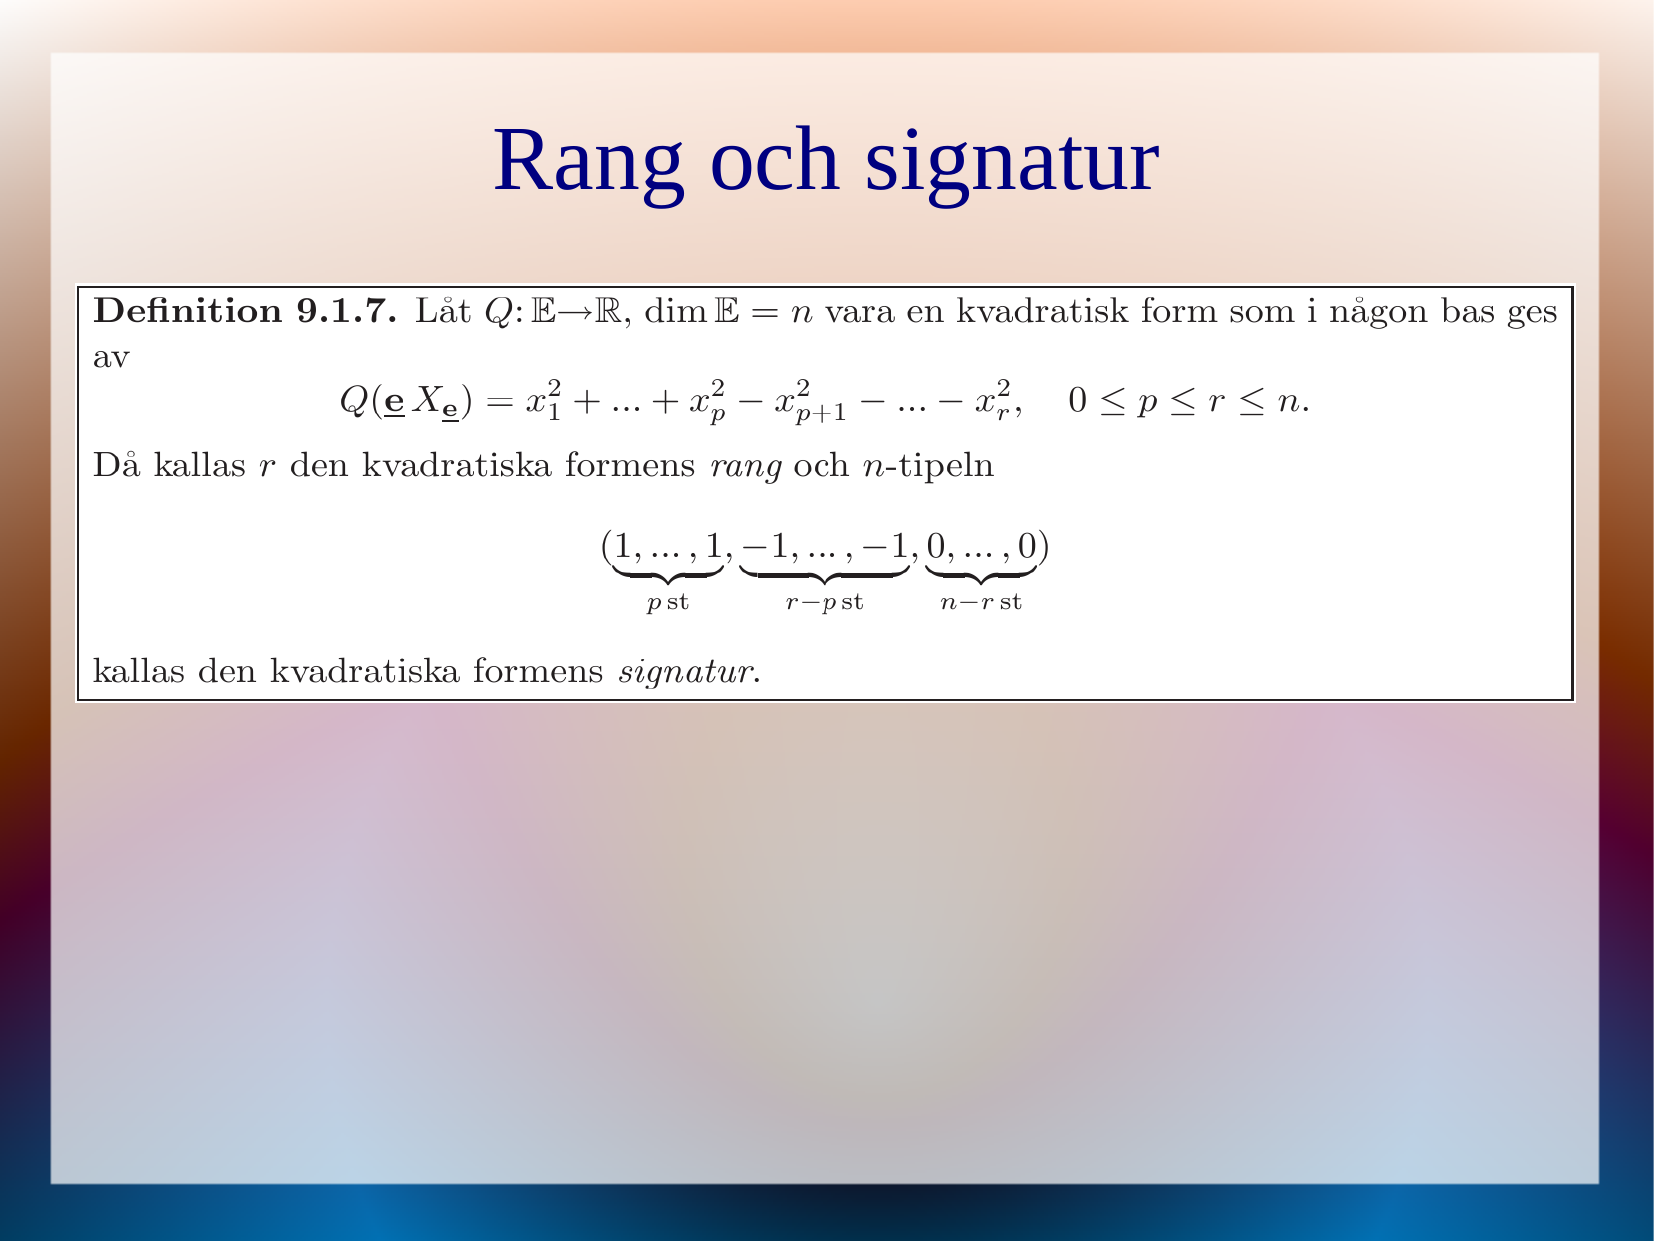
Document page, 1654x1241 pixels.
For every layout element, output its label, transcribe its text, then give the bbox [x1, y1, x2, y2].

picture [0, 0, 1654, 1241]
title Rang och signatur [82, 62, 1571, 256]
